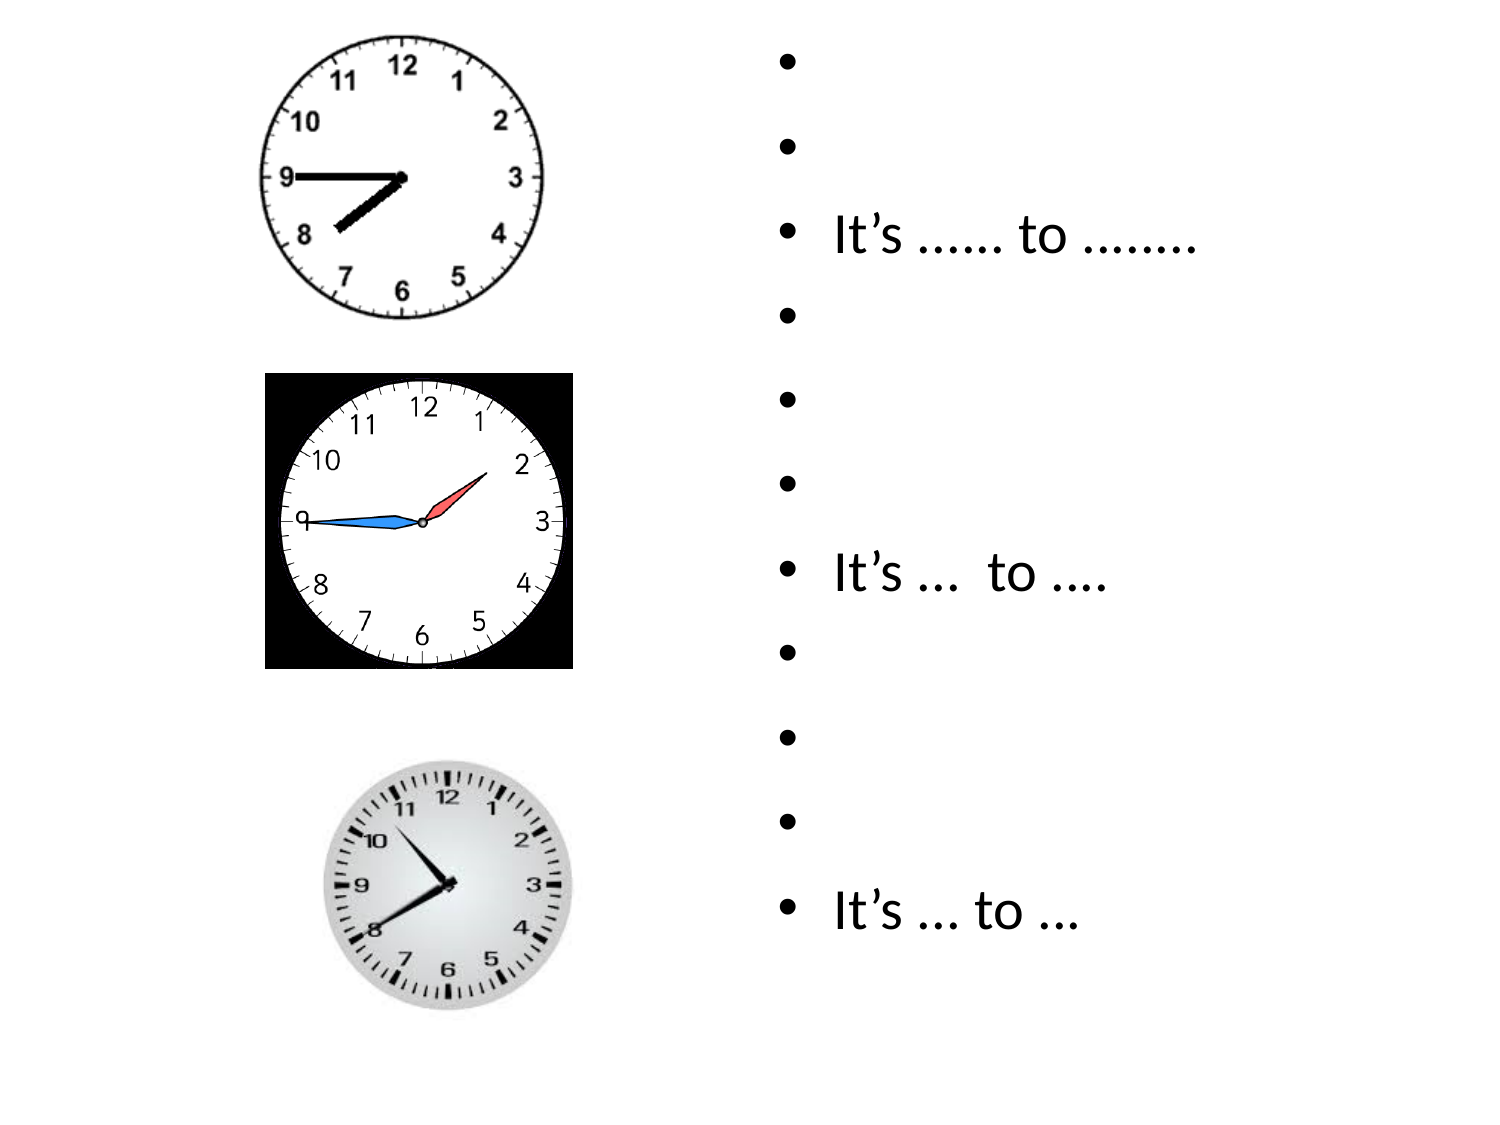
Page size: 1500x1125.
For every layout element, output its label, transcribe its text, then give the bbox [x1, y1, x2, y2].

picture [275, 723, 609, 1056]
picture [265, 373, 573, 669]
picture [253, 30, 557, 327]
list It’s ...... to ........ It’s ... to .... It’s ... to ... [762, 19, 1426, 1071]
